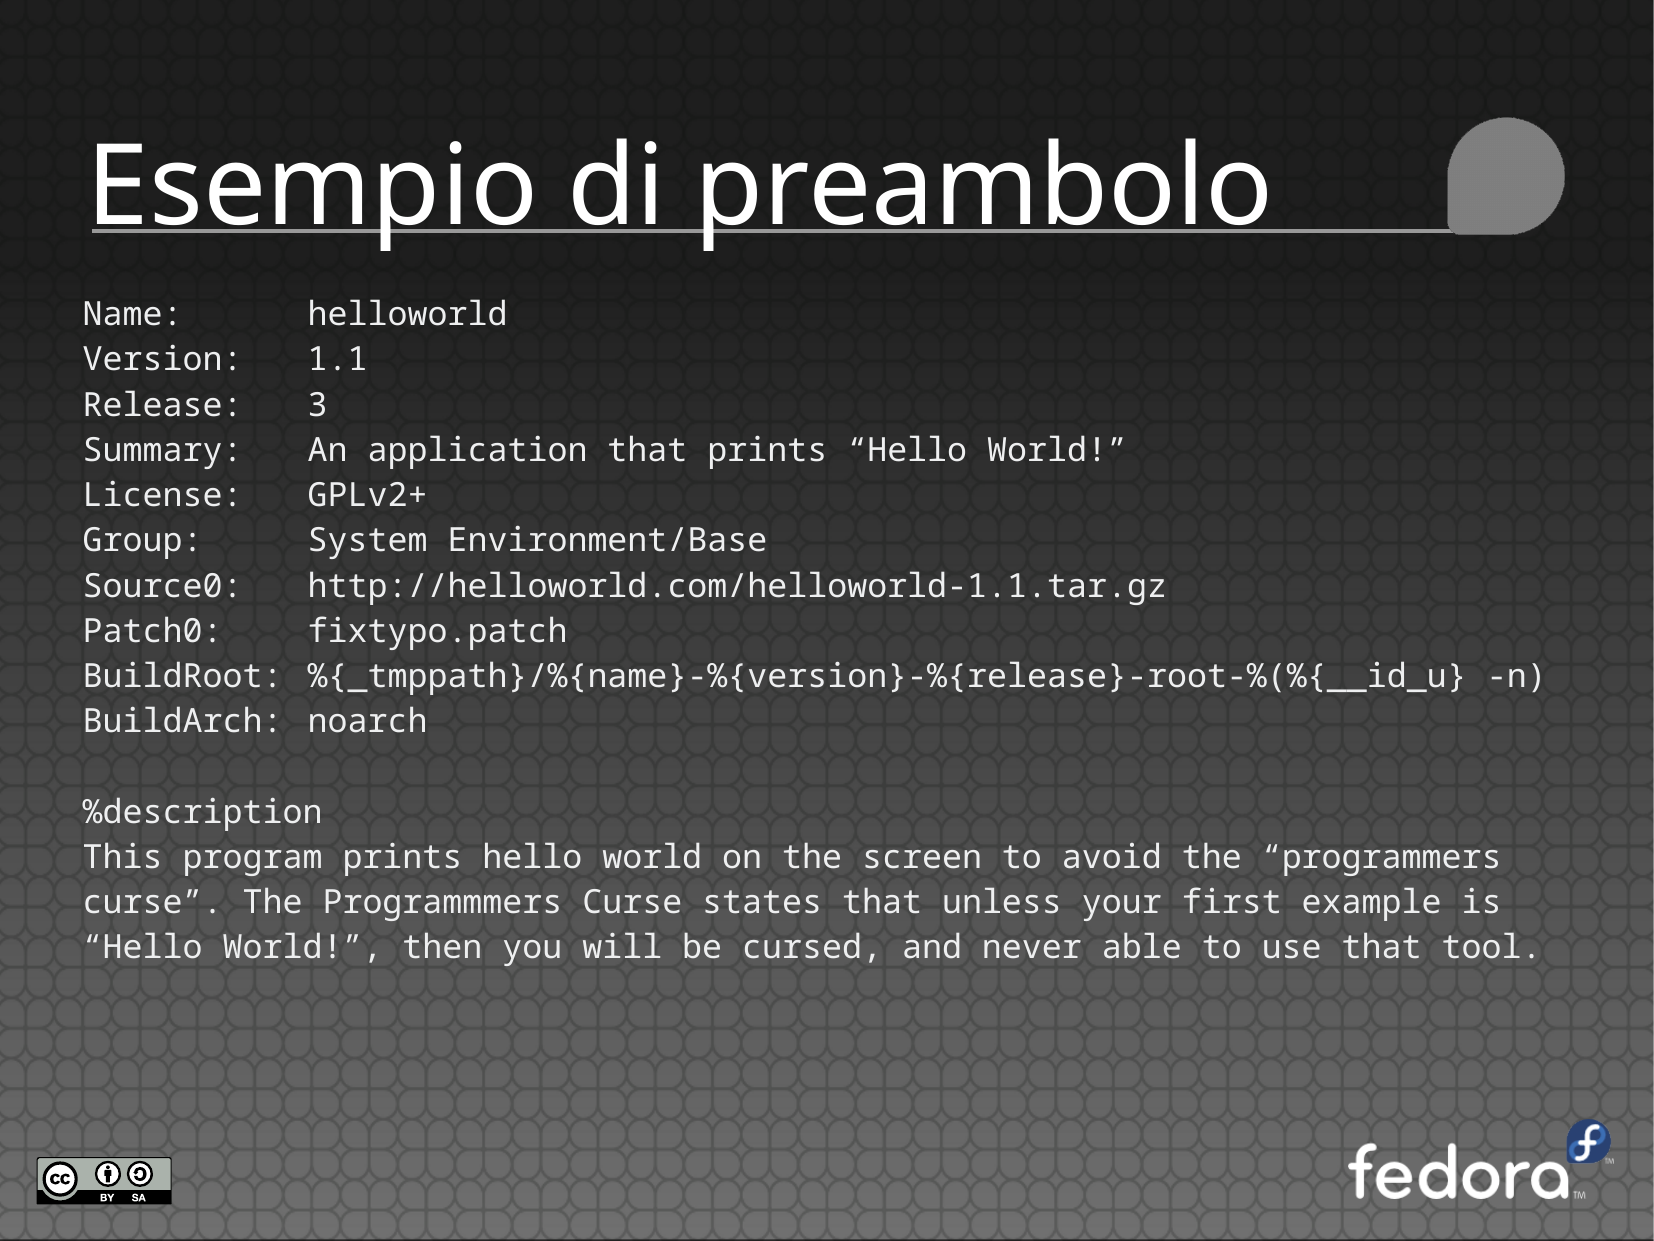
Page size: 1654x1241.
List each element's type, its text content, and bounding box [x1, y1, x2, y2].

picture [0, 0, 1654, 1241]
list Name: helloworld Version: 1.1 Release: 3 Summary: An application that prints “Hello World!” License: GPLv2+ Group: System Environment/Base Source0: http://helloworld.com/helloworld-1.1.tar.gz Patch0: fixtypo.patch BuildRoot: %{_tmppath}/%{name}-%{version}-%{release}-root-%(%{__id_u} -n) BuildArch: noarch %description This program prints hello world on the screen to avoid the “programmers curse”. The Programmmers Curse states that unless your first example is “Hello World!”, then you will be cursed, and never able to use that tool. [82, 290, 1571, 1109]
title Esempio di preambolo [86, 110, 1576, 251]
